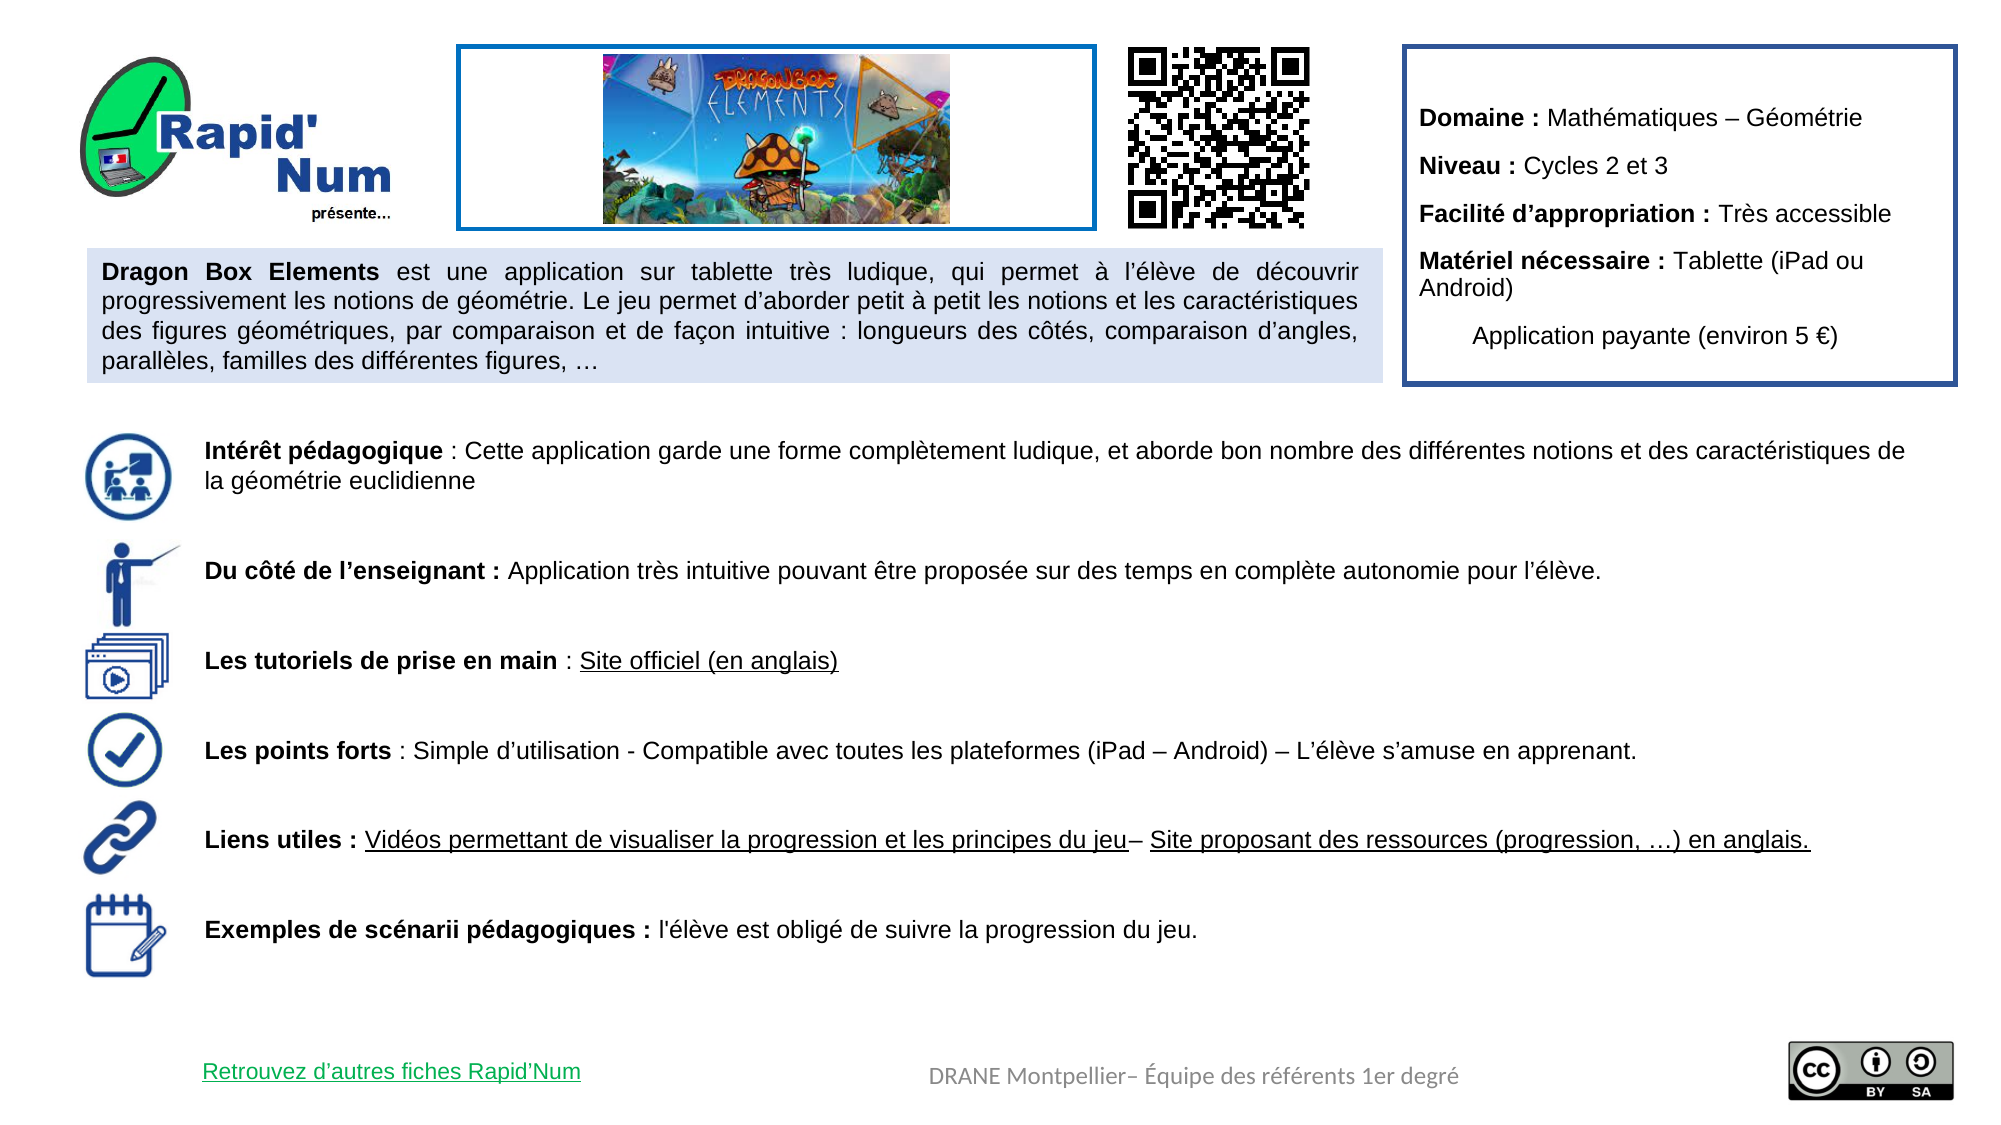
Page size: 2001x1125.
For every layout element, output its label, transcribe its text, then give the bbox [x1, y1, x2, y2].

text_box Intérêt pédagogique : Cette application garde une forme complètement ludique, et aborde bon nombre des différentes notions et des caractéristiques de la géométrie euclidienne Du côté de l’enseignant : Application très intuitive pouvant être proposée sur des temps en complète autonomie pour l’élève. Les tutoriels de prise en main : Site officiel (en anglais) Les points forts : Simple d’utilisation - Compatible avec toutes les plateformes (iPad – Android) – L’élève s’amuse en apprenant. Liens utiles : Vidéos permettant de visualiser la progression et les principes du jeu– Site proposant des ressources (progression, …) en anglais. Exemples de scénarii pédagogiques : l'élève est obligé de suivre la progression du jeu. [190, 427, 1939, 951]
picture [64, 45, 411, 232]
picture [78, 539, 182, 792]
text_box DRANE Montpellier– Équipe des référents 1er degré [630, 1044, 1759, 1105]
picture [78, 890, 171, 982]
picture [603, 54, 950, 224]
picture [1127, 46, 1310, 229]
text_box Dragon Box Elements est une application sur tablette très ludique, qui permet à l’élève de découvrir progressivement les notions de géométrie. Le jeu permet d’aborder petit à petit les notions et les caractéristiques des figures géométriques, par comparaison et de façon intuitive : longueurs des côtés, comparaison d’angles, parallèles, familles des différentes figures, … [87, 248, 1383, 383]
text_box Retrouvez d’autres fiches Rapid’Num [187, 1049, 630, 1092]
subtitle Domaine : Mathématiques – Géométrie Niveau : Cycles 2 et 3 Facilité d’appropriation : Très accessible Matériel nécessaire : Tablette (iPad ou Android) Application payante (environ 5 €) [1404, 46, 1956, 384]
picture [78, 795, 162, 880]
picture [1781, 1037, 1956, 1105]
picture [83, 431, 174, 523]
